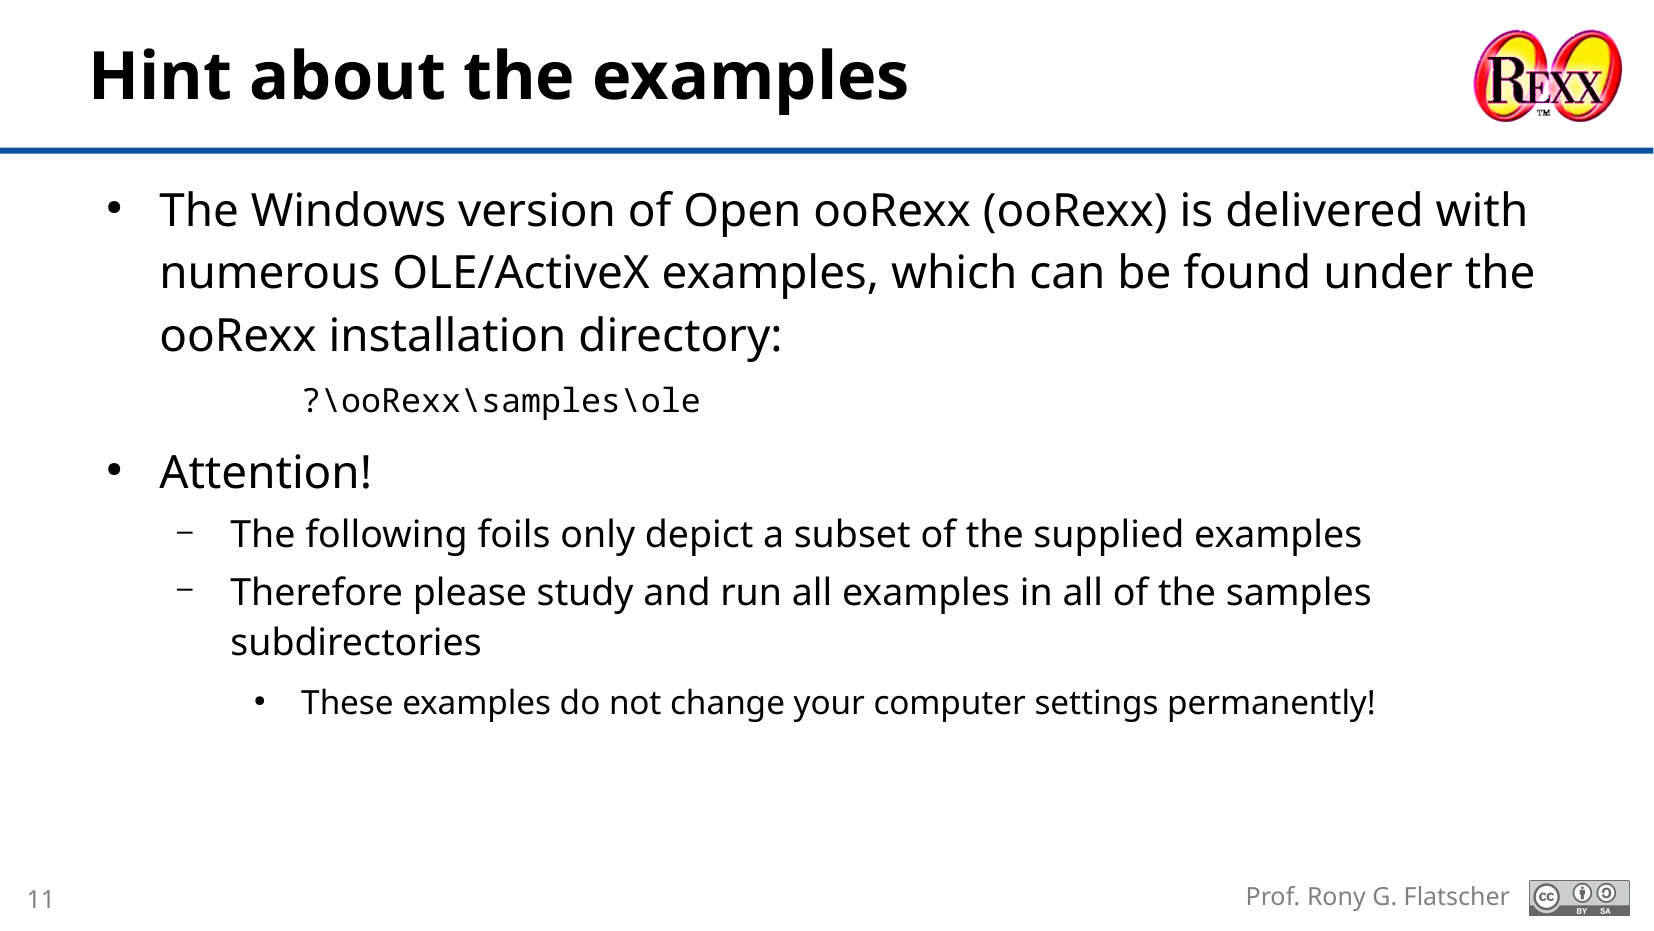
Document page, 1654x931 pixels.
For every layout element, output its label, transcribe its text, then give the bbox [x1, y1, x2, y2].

list The Windows version of Open ooRexx (ooRexx) is delivered with numerous OLE/ActiveX examples, which can be found under the ooRexx installation directory: ?\ooRexx\samples\ole Attention! The following foils only depict a subset of the supplied examples Therefore please study and run all examples in all of the samples subdirectories These examples do not change your computer settings permanently! [88, 177, 1577, 857]
title Hint about the examples [29, 0, 1654, 148]
